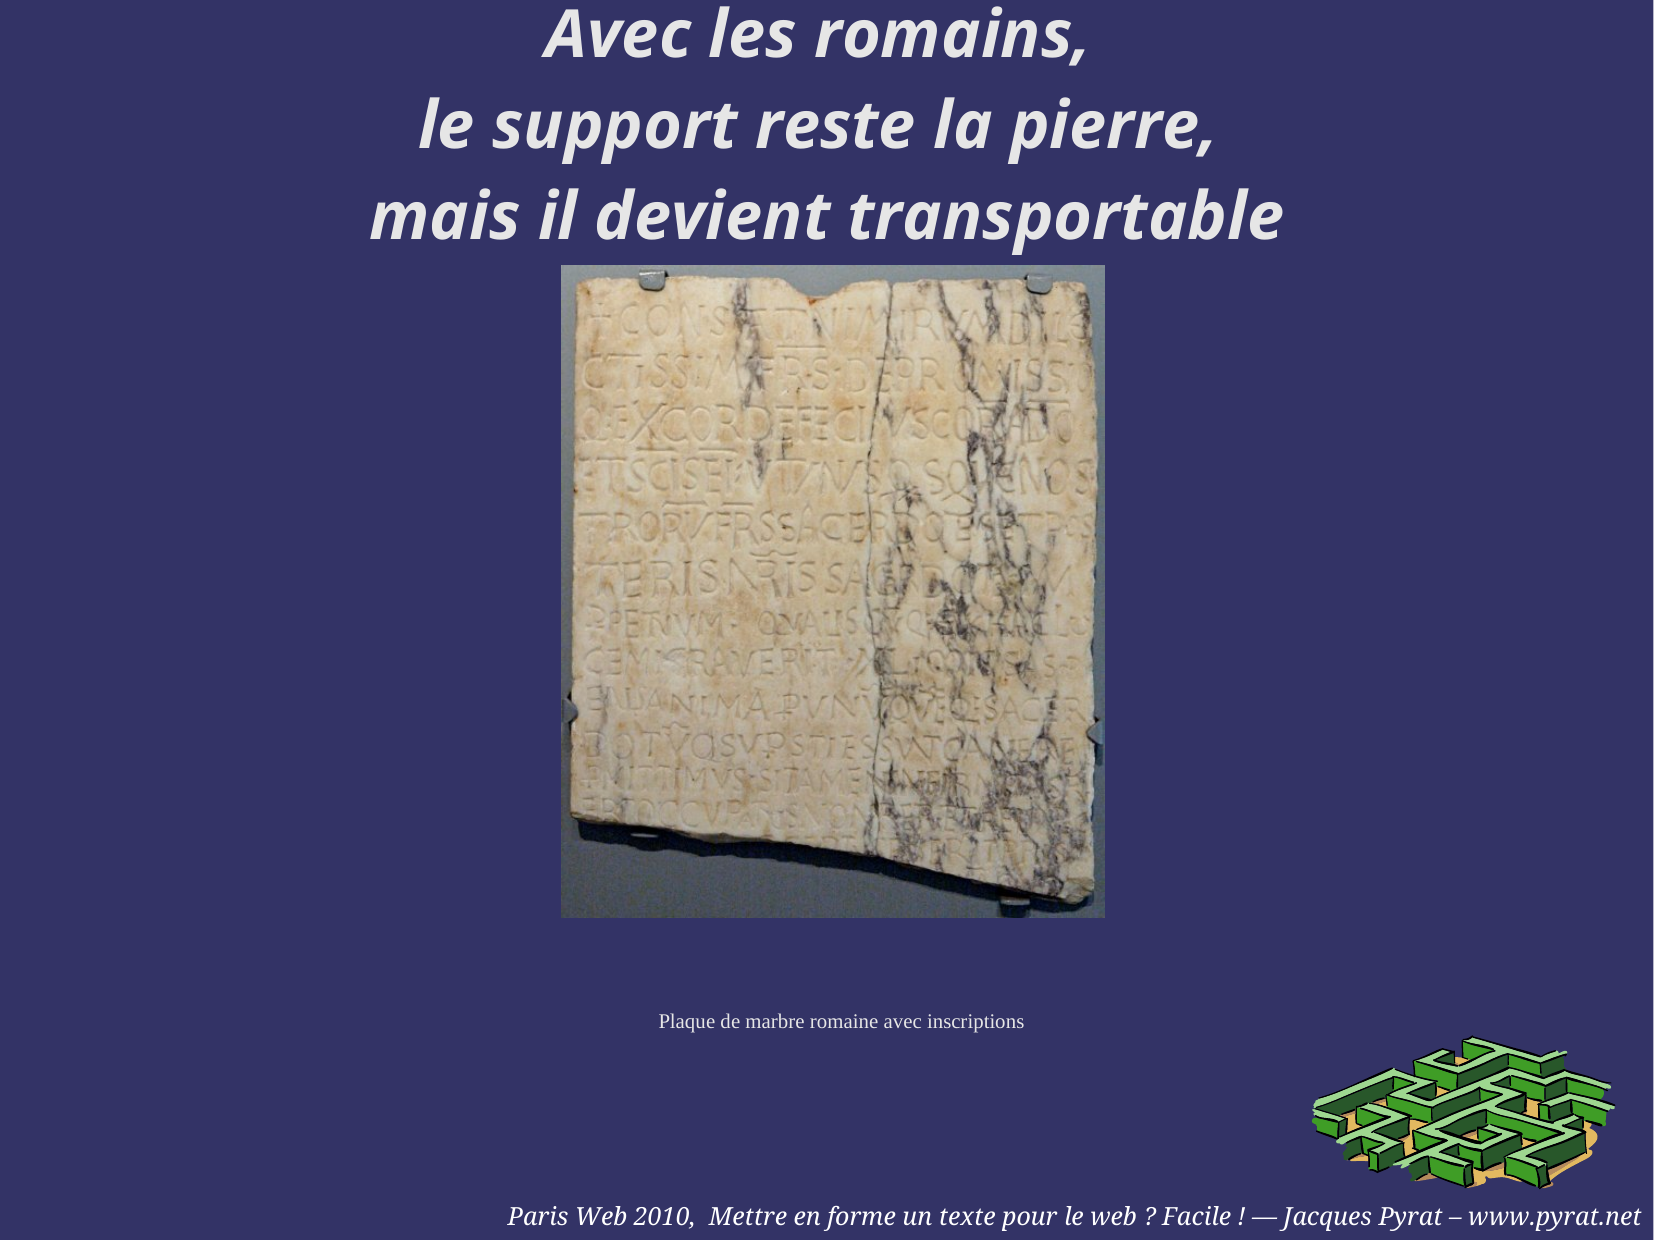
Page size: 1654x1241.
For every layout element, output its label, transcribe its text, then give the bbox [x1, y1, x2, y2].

title Avec les romains, le support reste la pierre, mais il devient transportable [121, 1, 1534, 245]
subtitle Plaque de marbre romaine avec inscriptions [442, 891, 1241, 1152]
picture [561, 265, 1105, 918]
